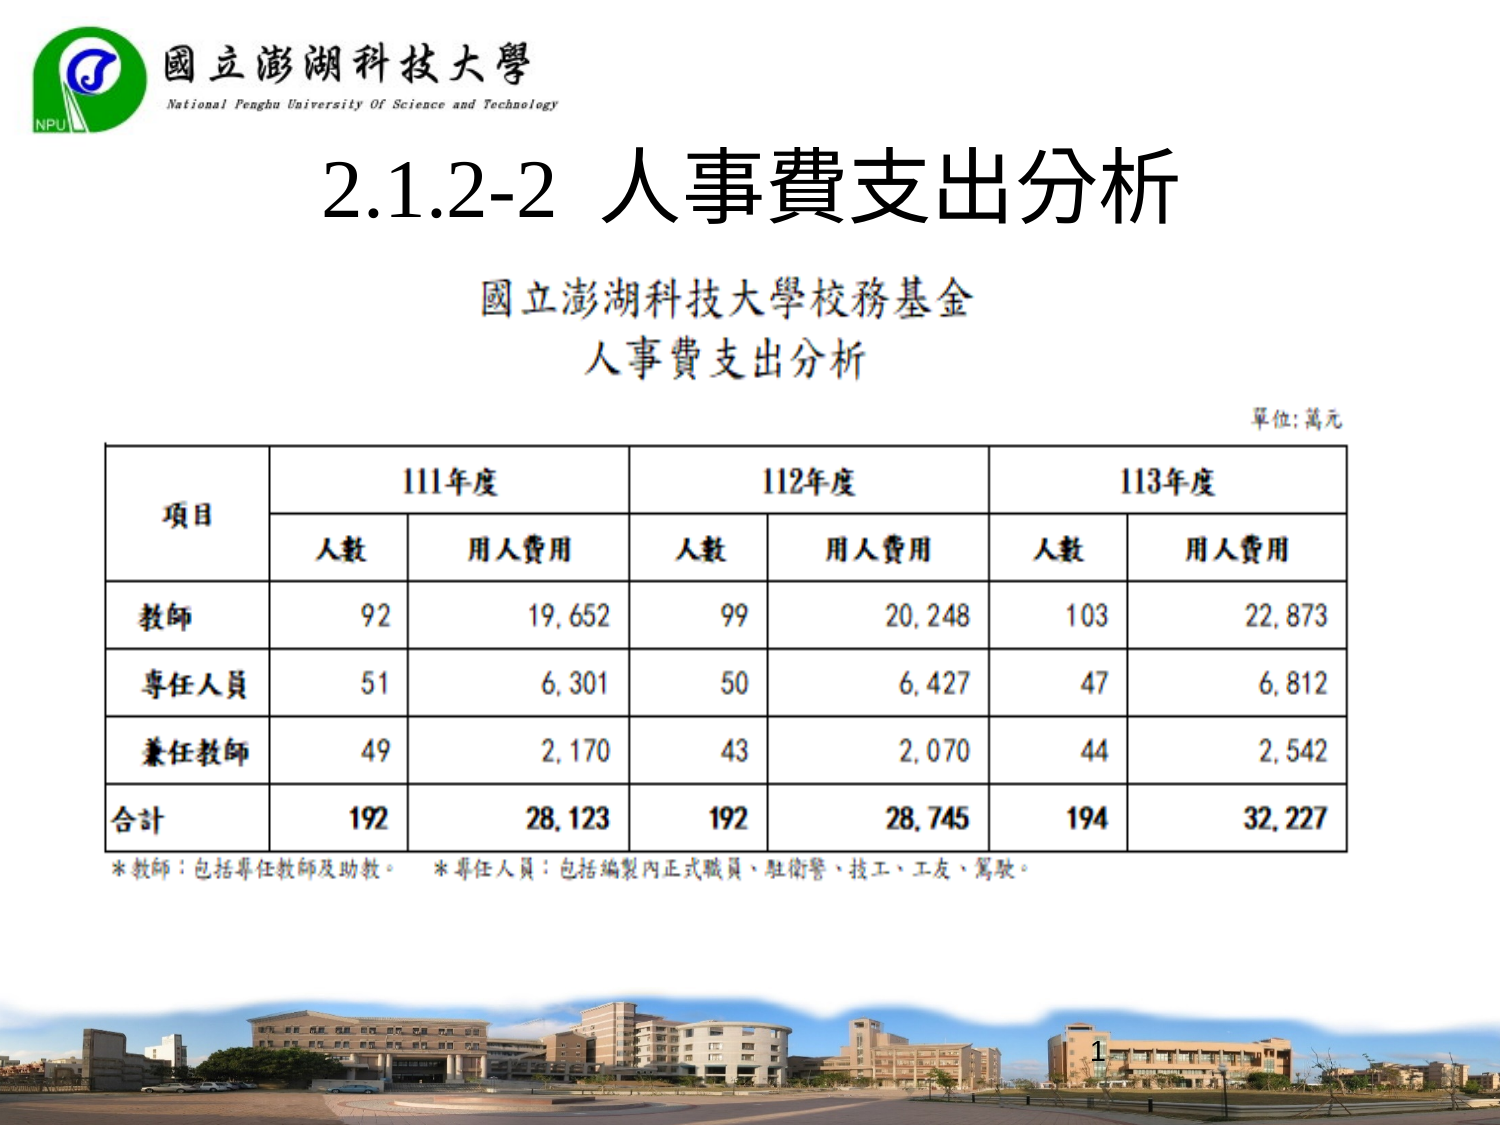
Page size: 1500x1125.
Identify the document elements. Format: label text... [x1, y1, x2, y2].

title 2.1.2-2 人事費支出分析 [76, 125, 1427, 243]
picture [97, 273, 1374, 935]
